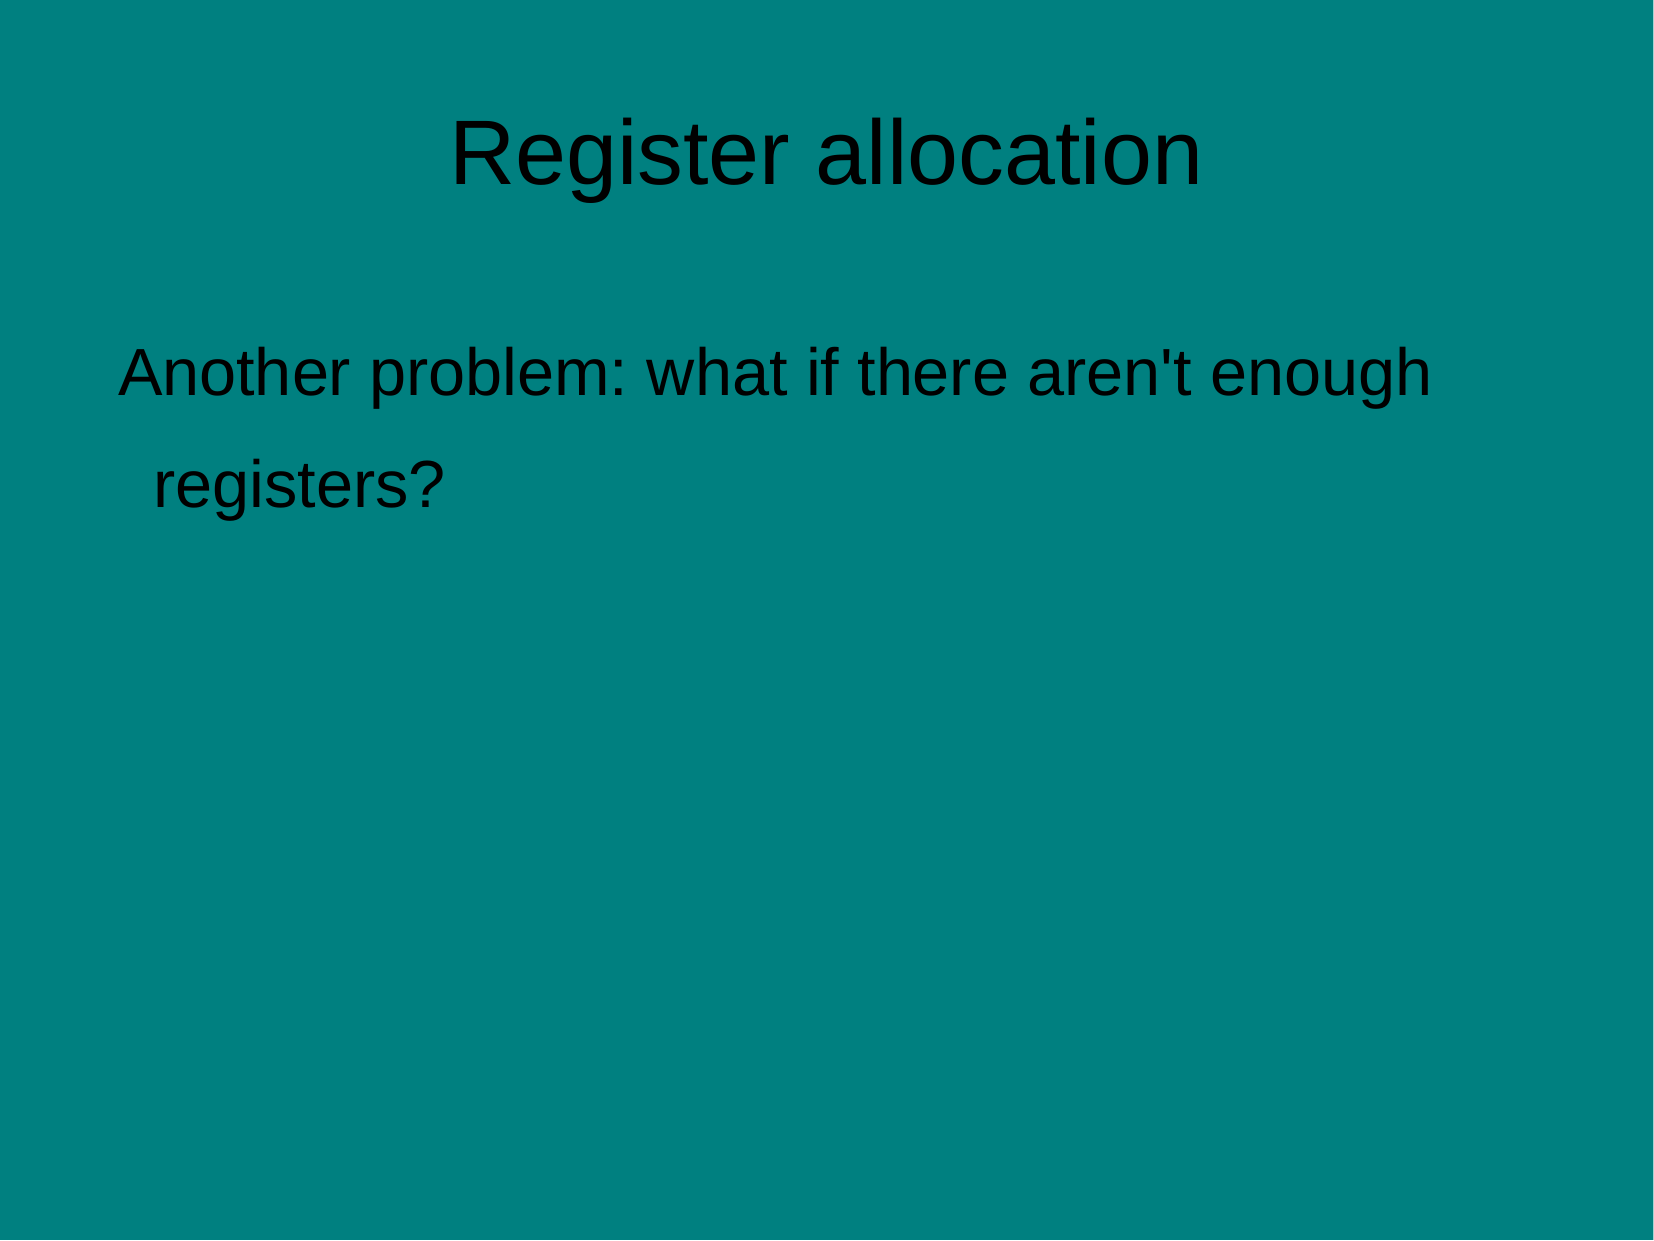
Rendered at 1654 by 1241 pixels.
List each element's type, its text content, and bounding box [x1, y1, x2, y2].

subtitle Another problem: what if there aren't enough registers? [82, 297, 1571, 1102]
title Register allocation [82, 56, 1571, 250]
